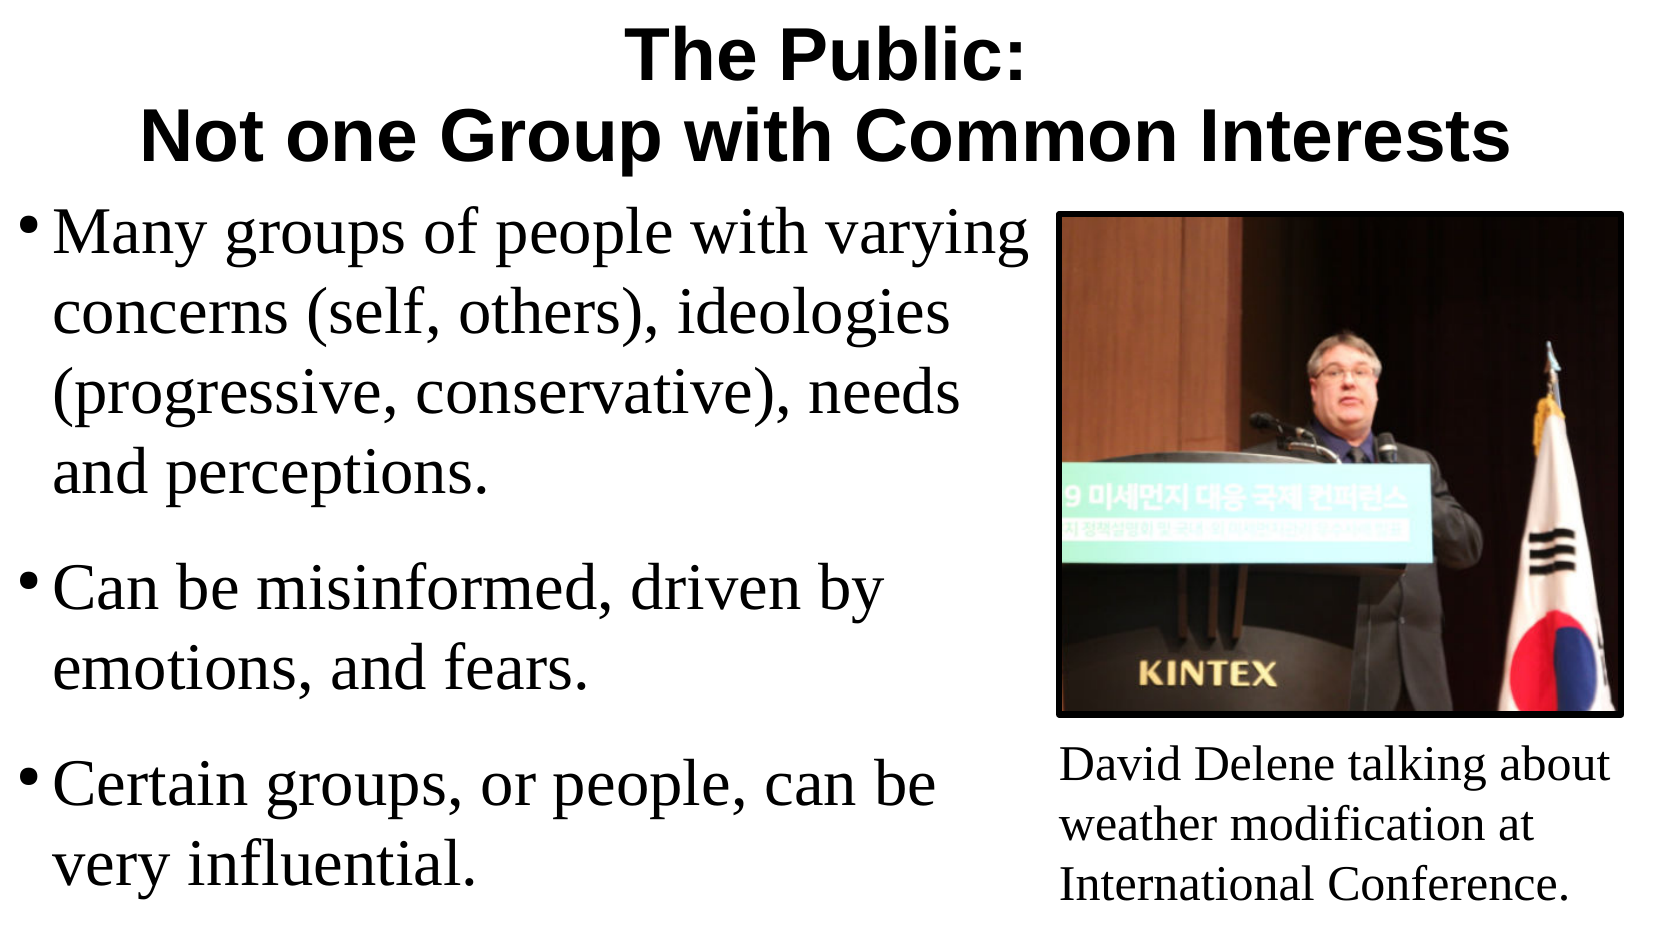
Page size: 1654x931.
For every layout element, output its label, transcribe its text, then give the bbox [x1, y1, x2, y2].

title The Public: Not one Group with Common Interests [0, 5, 1654, 188]
picture [1061, 217, 1619, 712]
text_box Many groups of people with varying concerns (self, others), ideologies (progressive, conservative), needs and perceptions. Can be misinformed, driven by emotions, and fears. Certain groups, or people, can be very influential. [2, 179, 1051, 907]
text_box David Delene talking about weather modification at International Conference. [1044, 722, 1654, 918]
